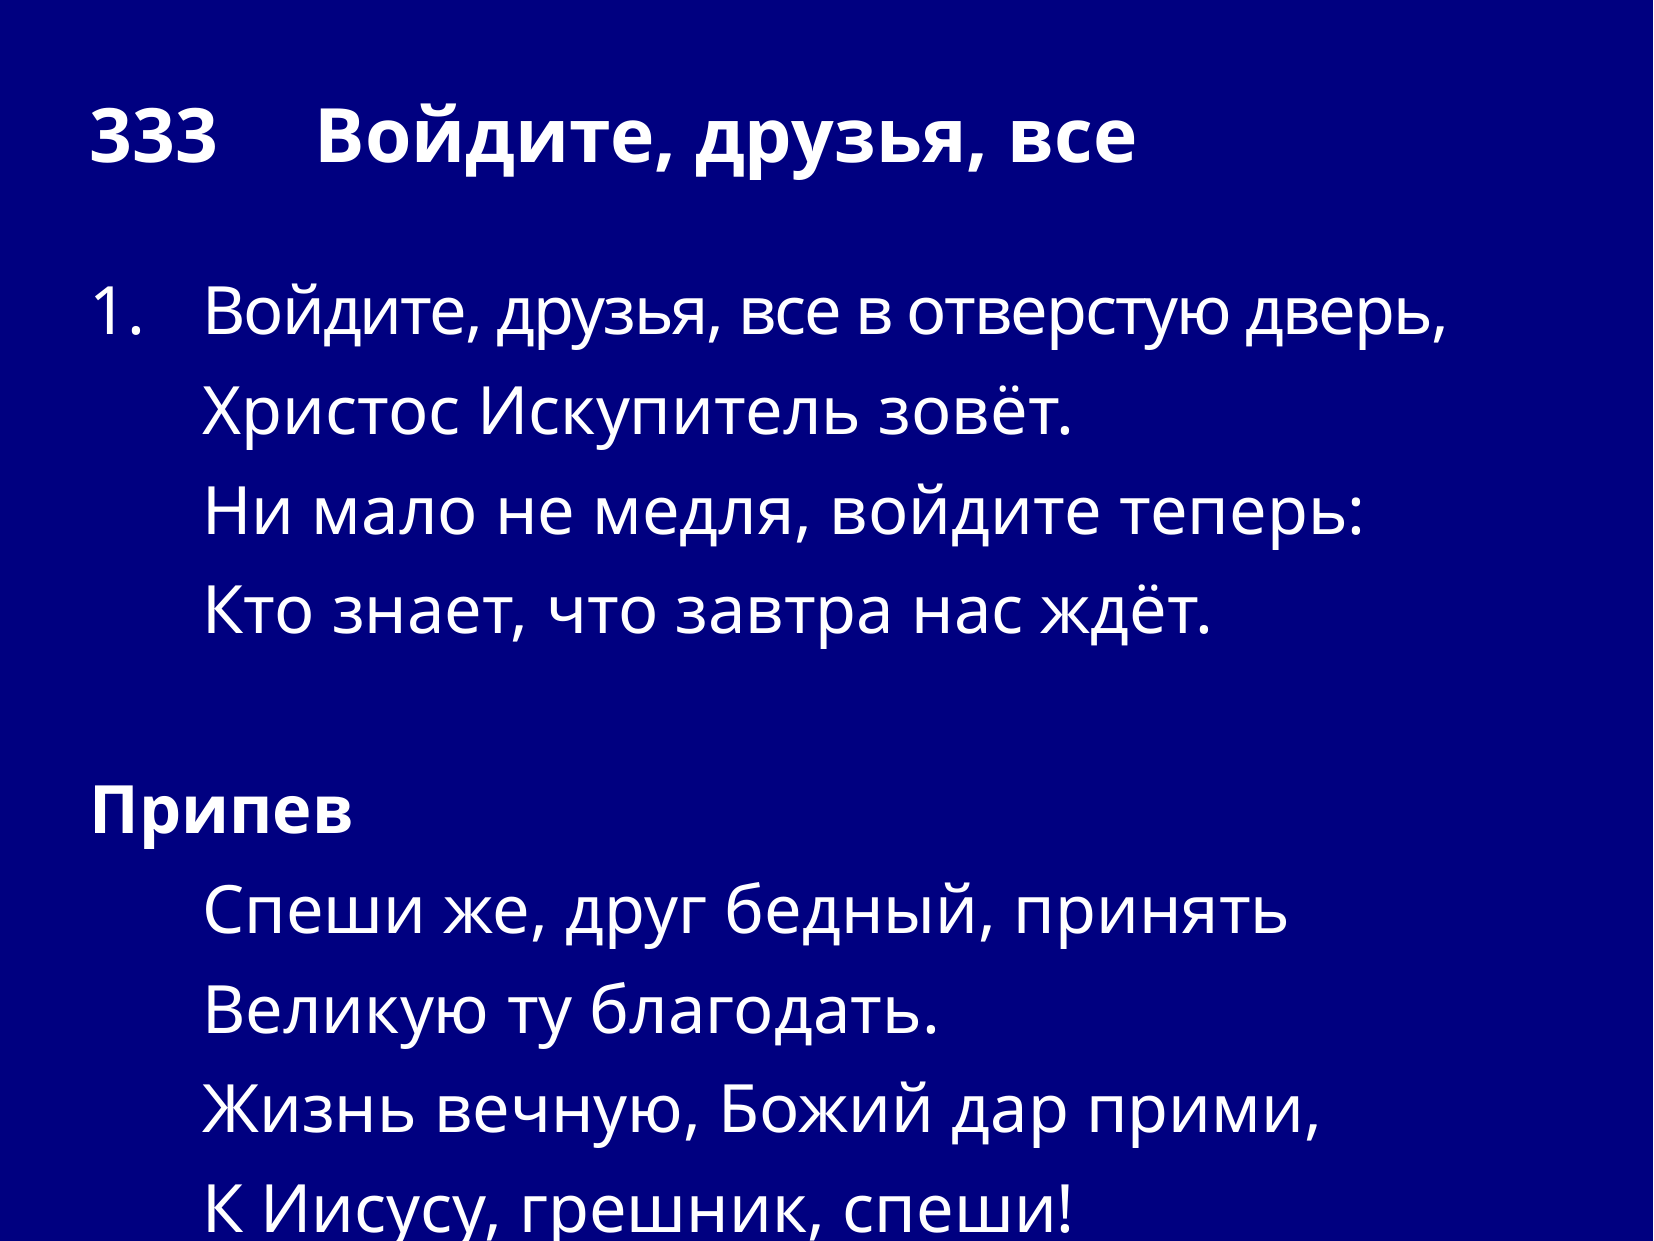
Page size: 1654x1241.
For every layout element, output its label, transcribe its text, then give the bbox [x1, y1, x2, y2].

text_box 1. Войдите, друзья, все в отверстую дверь, Христос Искупитель зовёт. Ни мало не медля, войдите теперь: Кто знает, что завтра нас ждёт. Припев Спеши же, друг бедный, принять Великую ту благодать. Жизнь вечную, Божий дар прими, К Иисусу, грешник, спеши! [75, 56, 1653, 1163]
text_box 333 Войдите, друзья, все [75, 75, 1576, 188]
